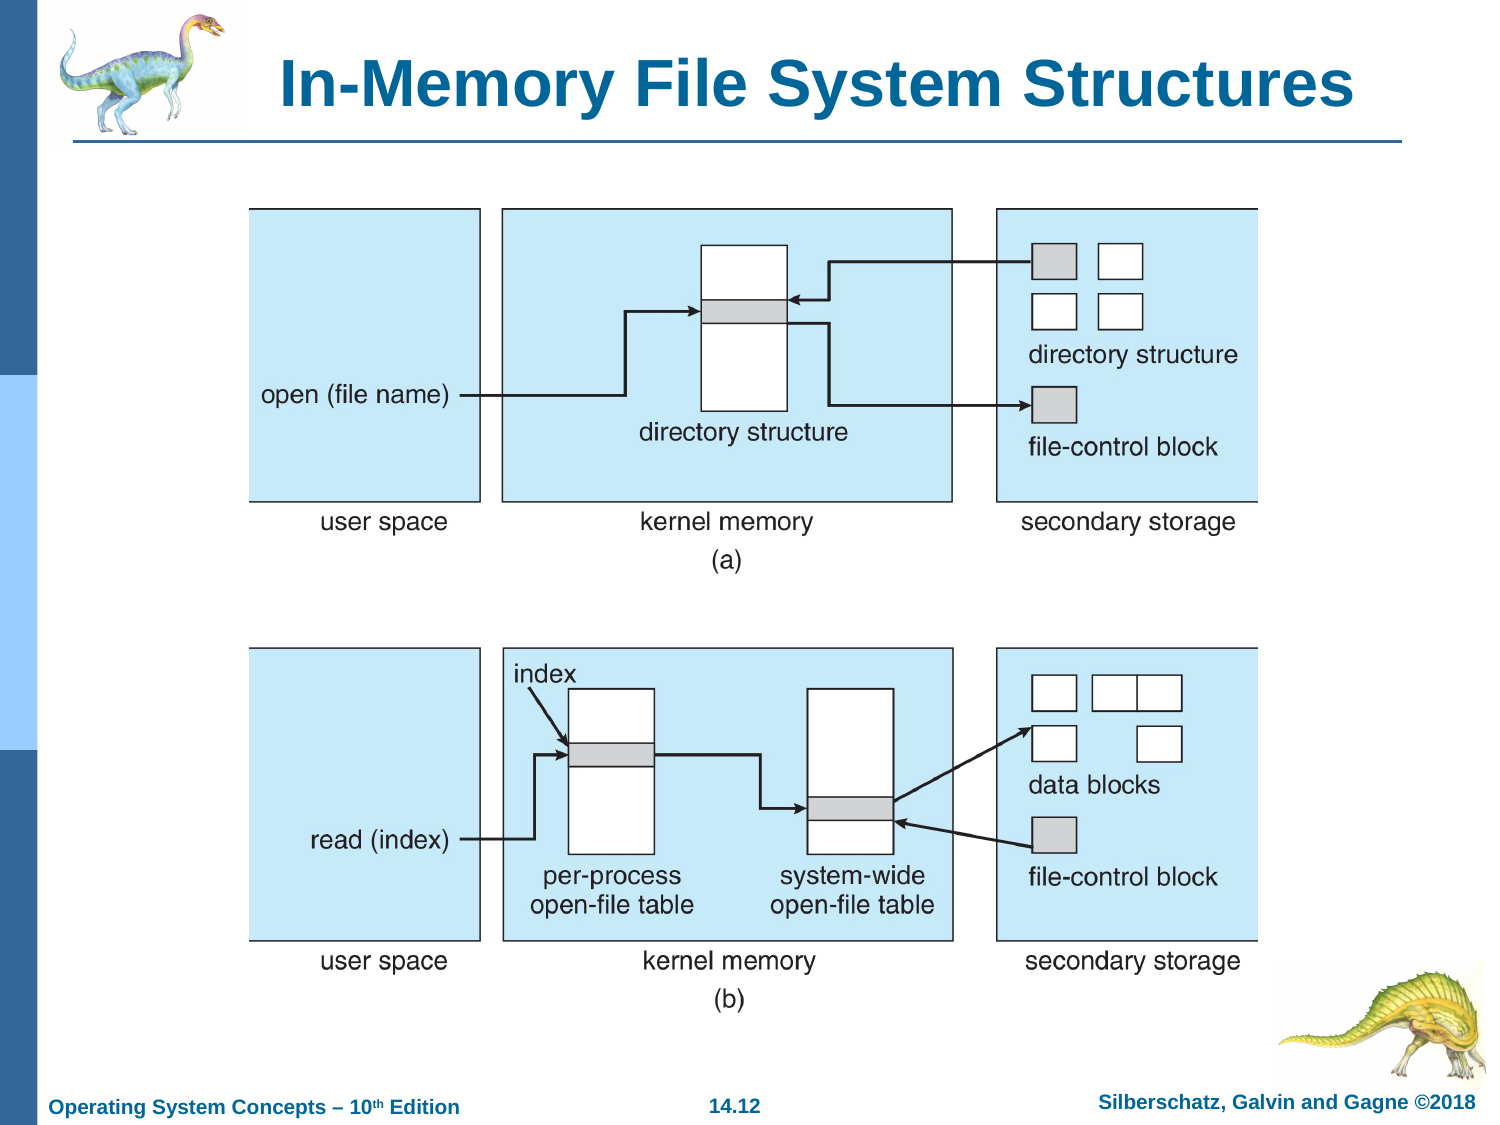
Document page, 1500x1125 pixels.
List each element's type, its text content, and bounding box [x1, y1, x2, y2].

title In-Memory File System Structures [177, 32, 1459, 128]
picture [1275, 959, 1486, 1090]
picture [1415, 1094, 1423, 1099]
picture [249, 208, 1258, 1013]
picture [46, 0, 243, 149]
